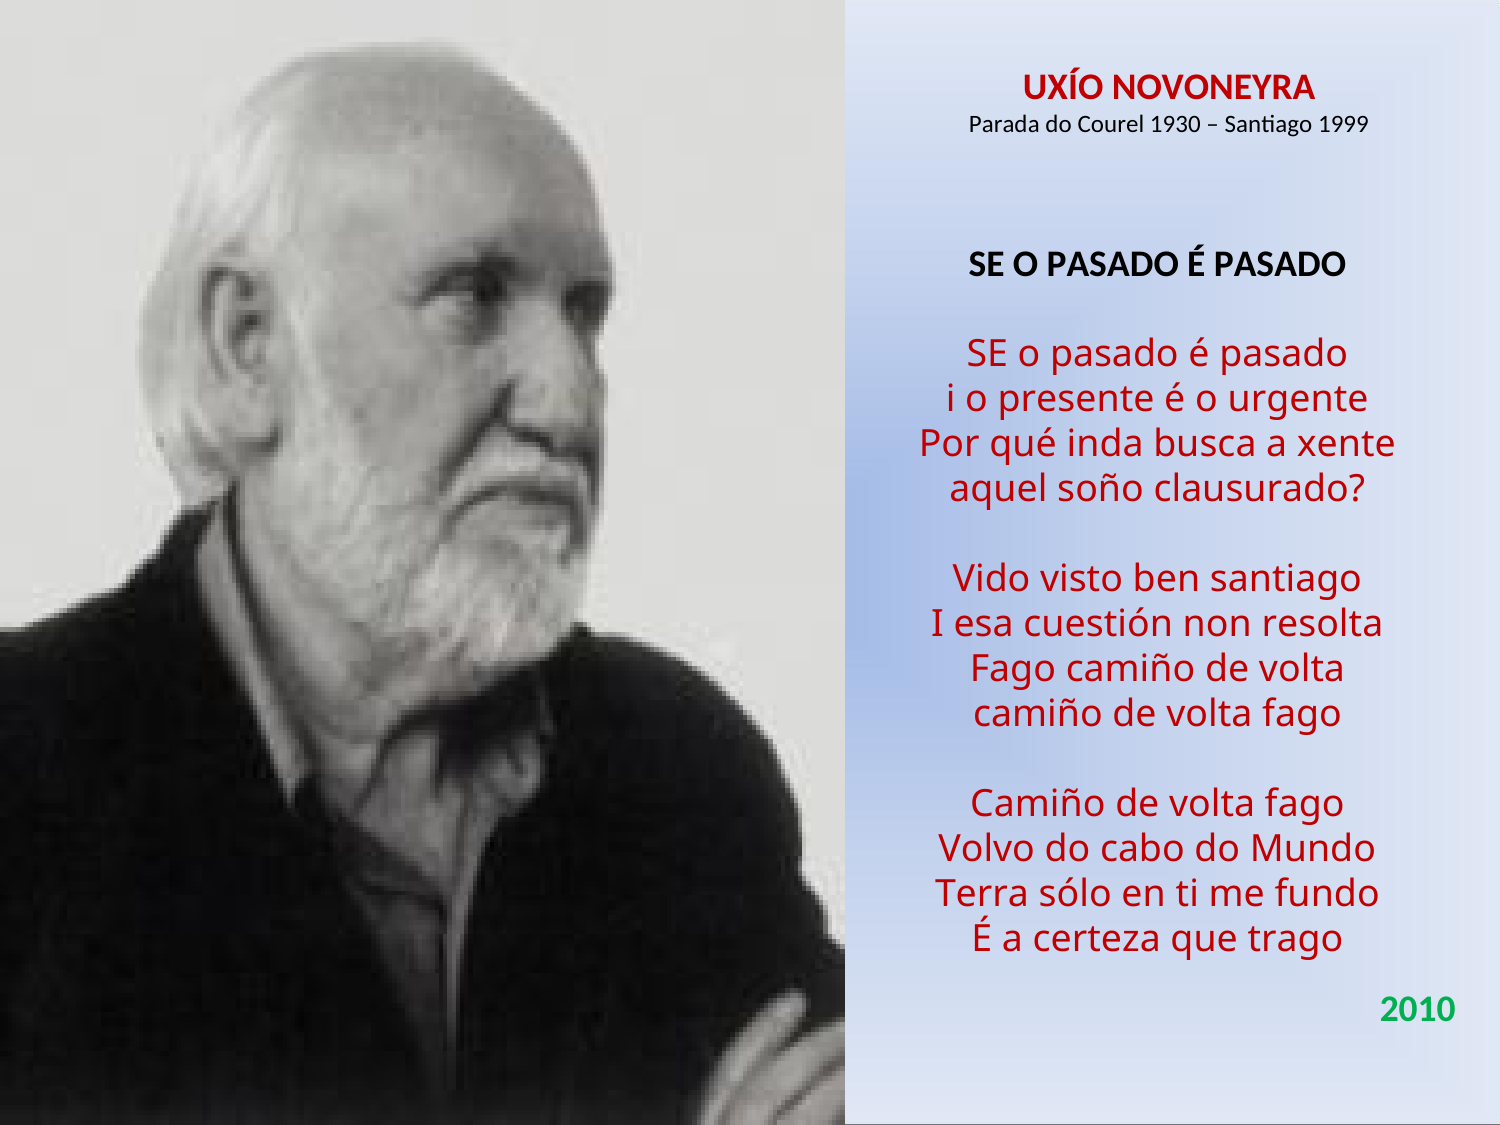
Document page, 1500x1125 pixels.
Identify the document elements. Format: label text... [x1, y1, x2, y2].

text_box UXÍO NOVONEYRA Parada do Courel 1930 – Santiago 1999 [879, 54, 1459, 146]
text_box SE O PASADO É PASADO SE o pasado é pasado i o presente é o urgente Por qué inda busca a xente aquel soño clausurado? Vido visto ben santiago I esa cuestión non resolta Fago camiño de volta camiño de volta fago Camiño de volta fago Volvo do cabo do Mundo Terra sólo en ti me fundo É a certeza que trago [903, 231, 1412, 968]
text_box 2010 [1364, 976, 1471, 1037]
picture [0, 0, 1500, 1125]
